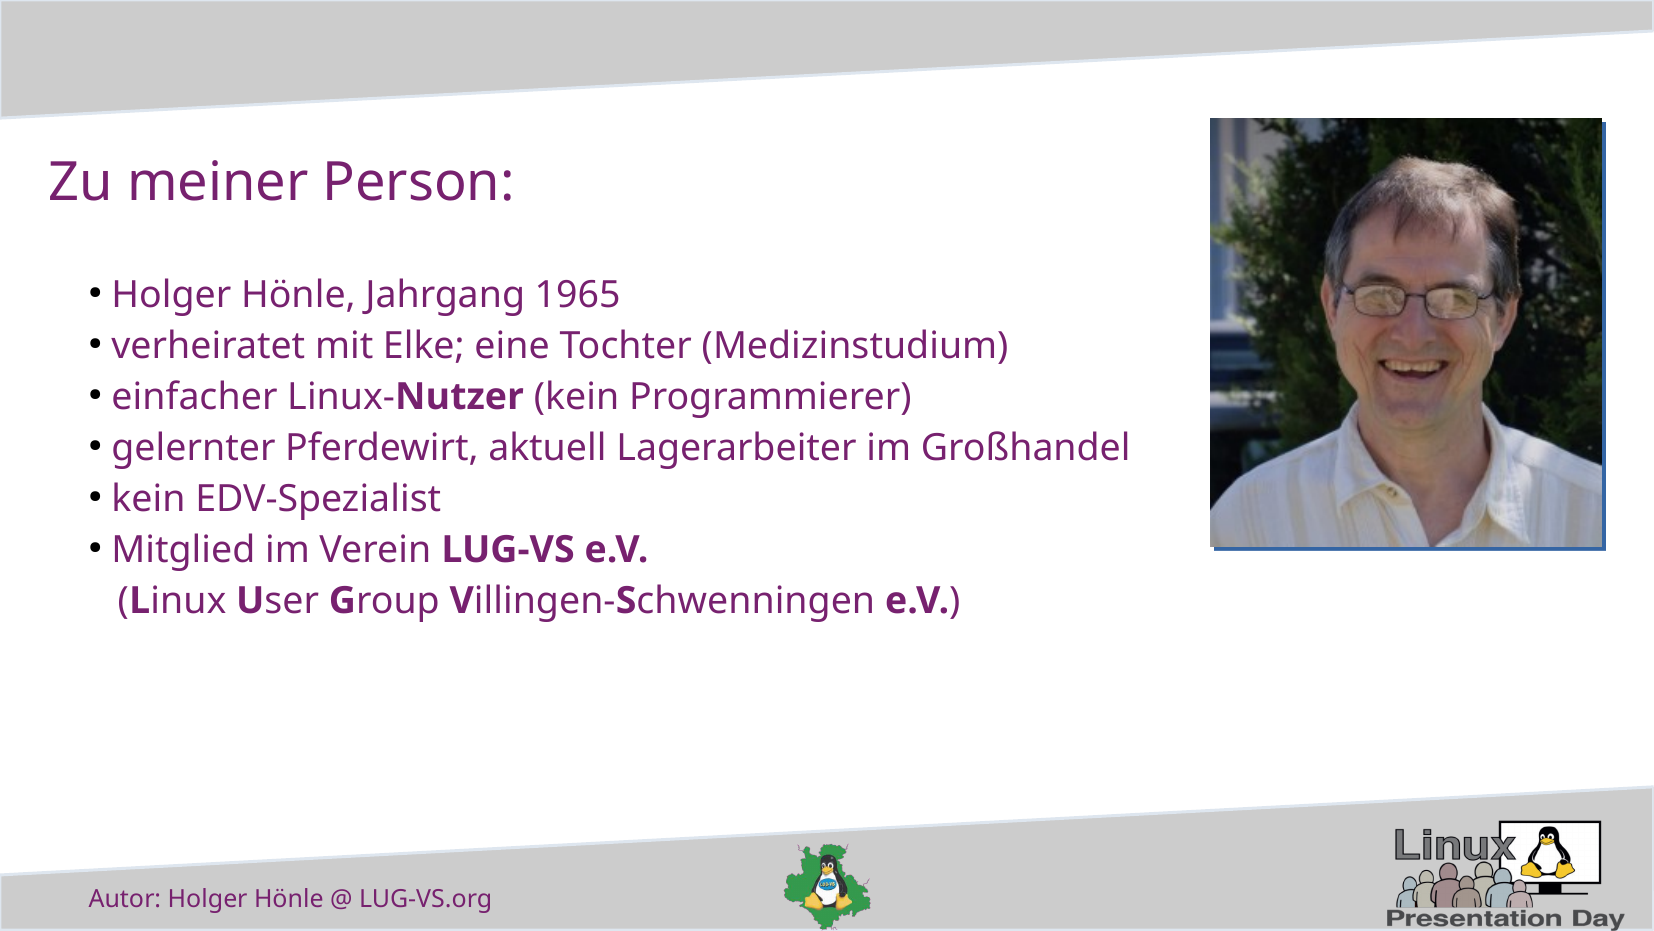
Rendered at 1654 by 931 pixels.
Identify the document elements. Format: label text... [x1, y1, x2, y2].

subtitle Zu meiner Person: Holger Hönle, Jahrgang 1965 verheiratet mit Elke; eine Tochter (Medizinstudium) einfacher Linux-Nutzer (kein Programmierer) gelernter Pferdewirt, aktuell Lagerarbeiter im Großhandel kein EDV-Spezialist Mitglied im Verein LUG-VS e.V. (Linux User Group Villingen-Schwenningen e.V.) [29, 59, 1182, 709]
picture [1210, 118, 1602, 547]
picture [781, 841, 873, 931]
picture [1387, 820, 1625, 931]
